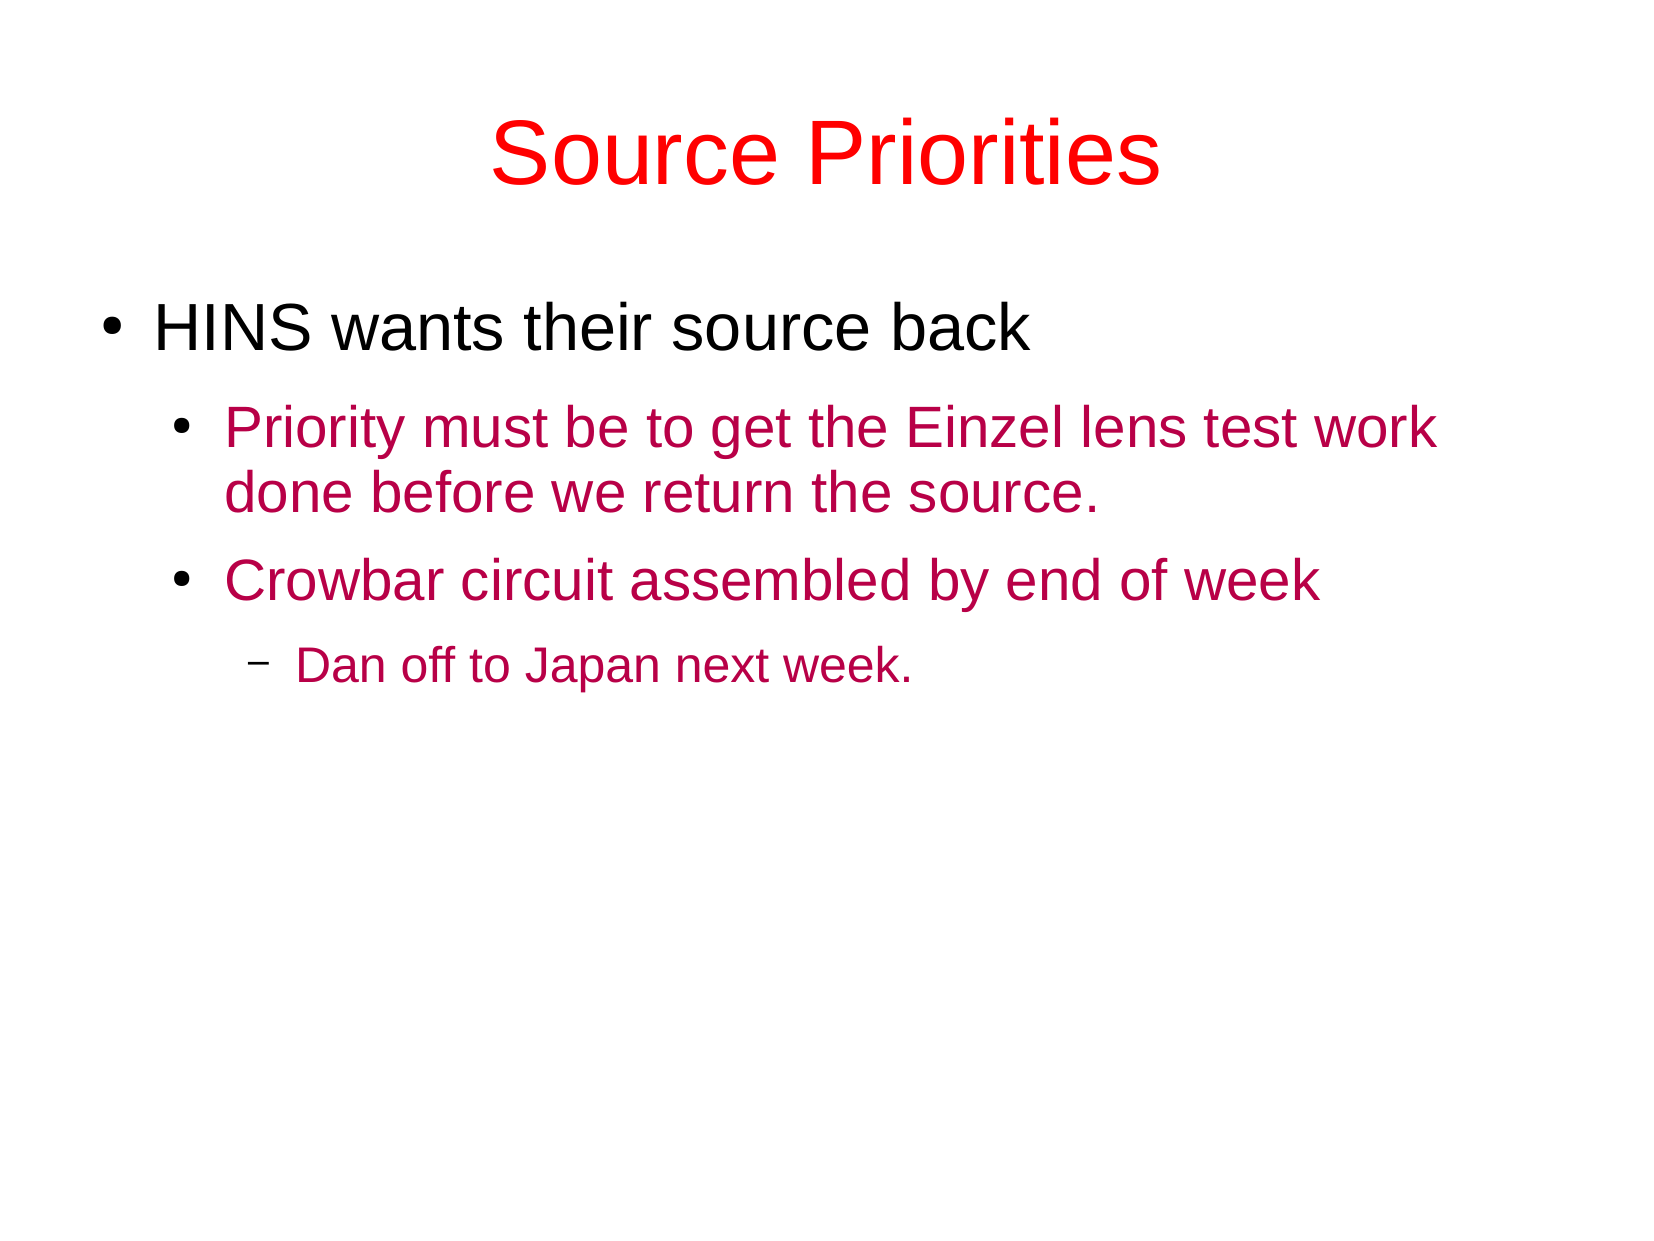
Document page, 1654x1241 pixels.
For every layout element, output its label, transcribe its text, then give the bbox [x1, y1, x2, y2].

title Source Priorities [82, 49, 1571, 257]
list HINS wants their source back Priority must be to get the Einzel lens test work done before we return the source. Crowbar circuit assembled by end of week Dan off to Japan next week. [82, 290, 1571, 1094]
